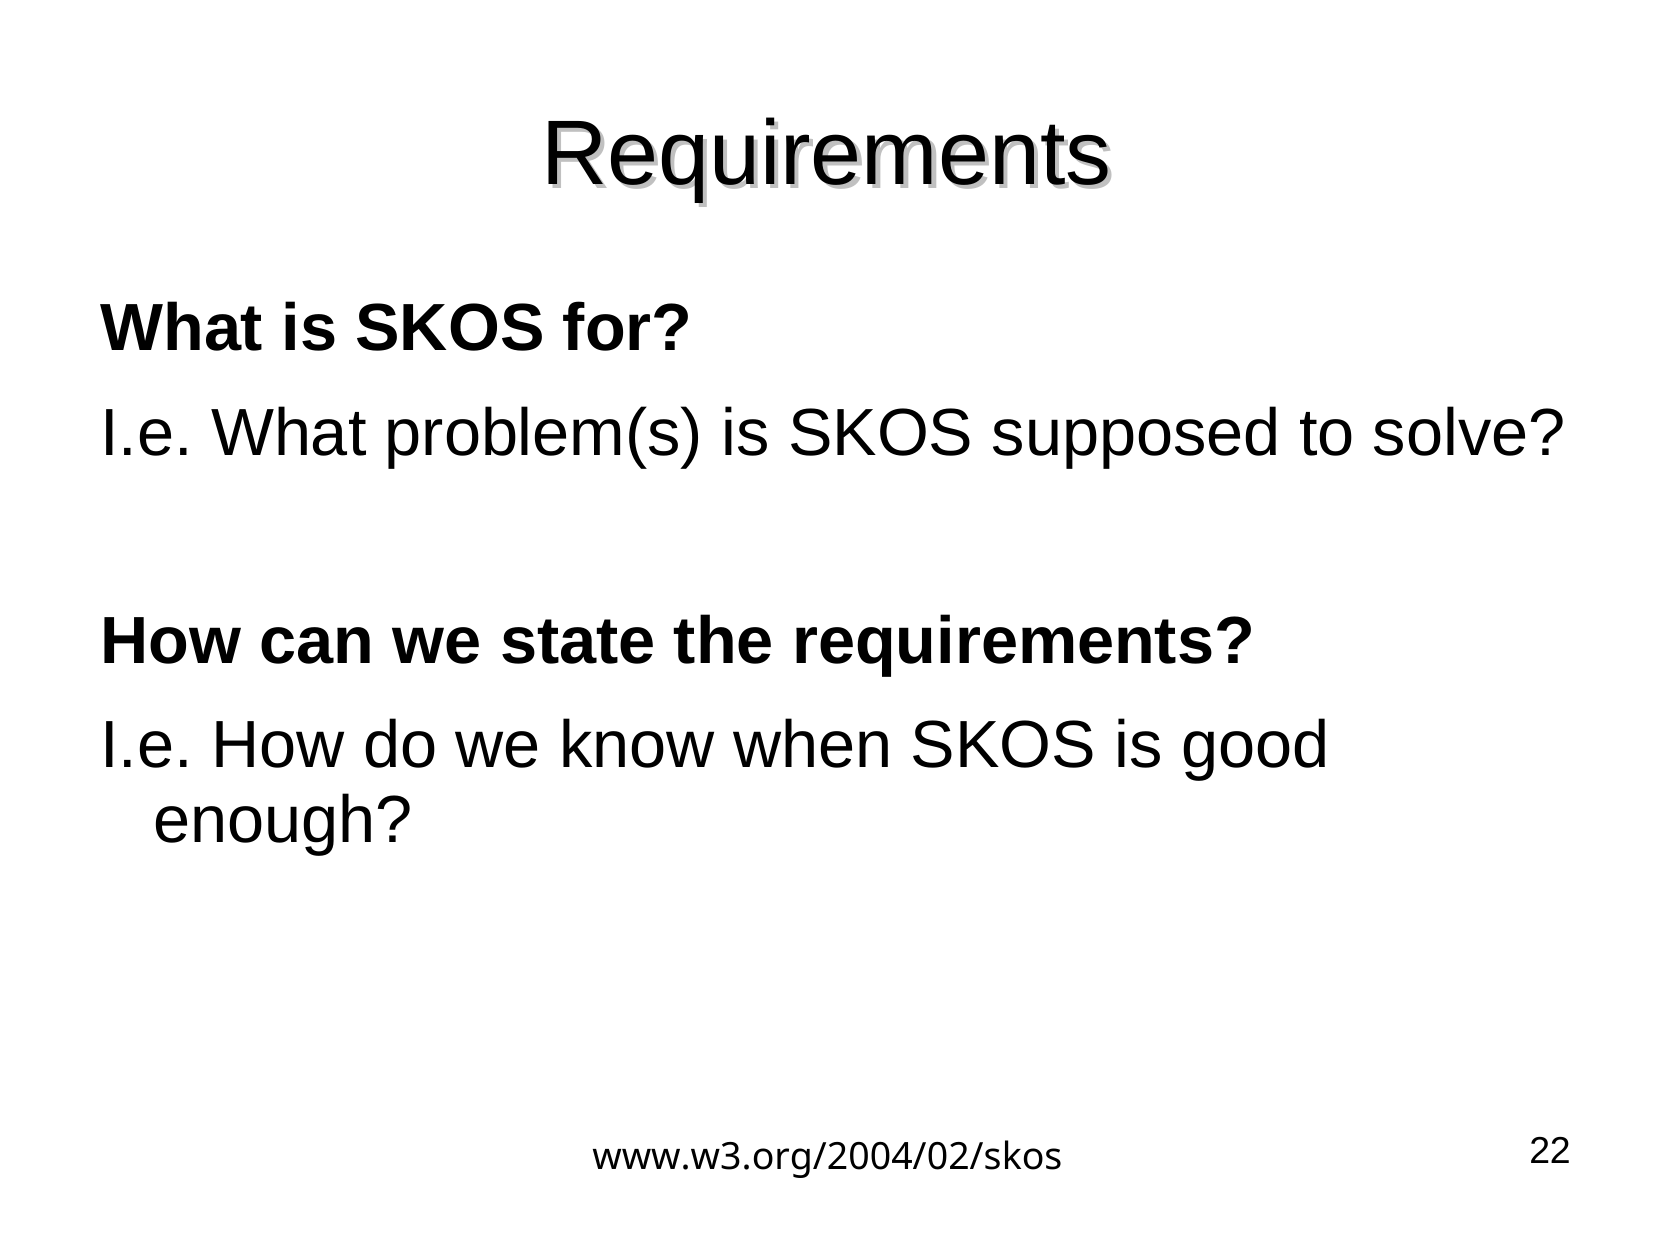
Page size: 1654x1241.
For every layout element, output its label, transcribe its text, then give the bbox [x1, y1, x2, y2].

title Requirements [82, 49, 1571, 257]
list What is SKOS for? I.e. What problem(s) is SKOS supposed to solve? How can we state the requirements? I.e. How do we know when SKOS is good enough? [82, 290, 1571, 1109]
